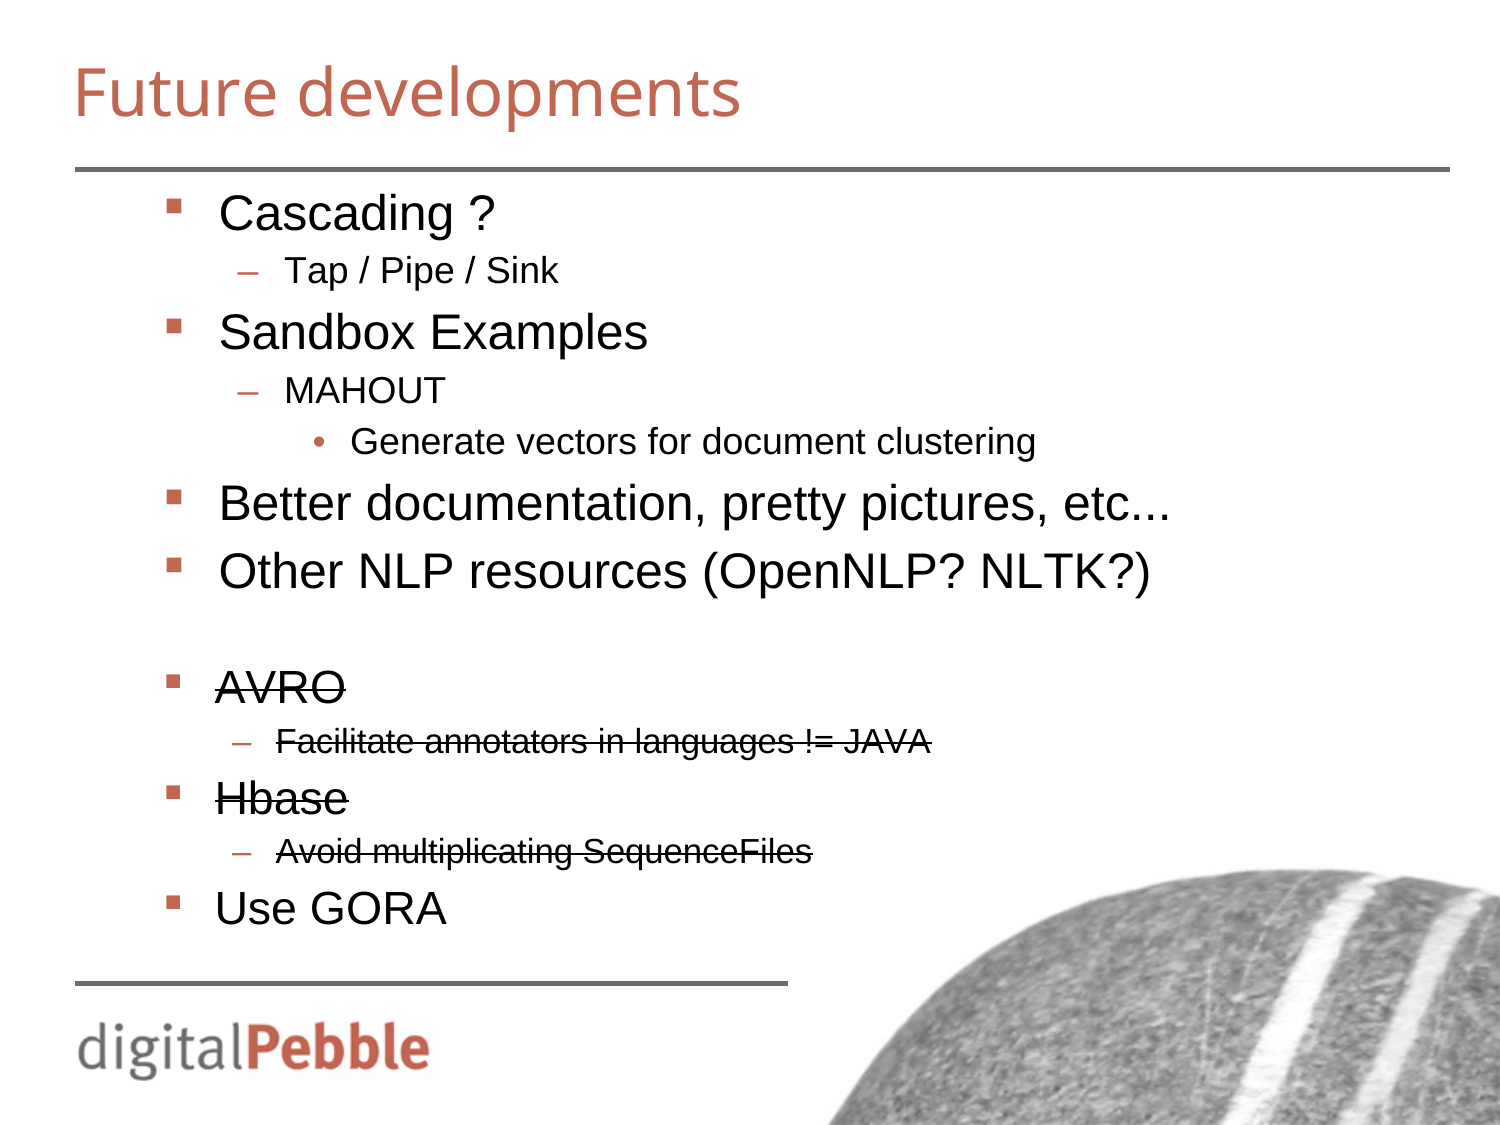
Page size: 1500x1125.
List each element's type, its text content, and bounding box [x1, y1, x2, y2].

picture [0, 0, 1500, 1125]
list AVRO Facilitate annotators in languages != JAVA Hbase Avoid multiplicating SequenceFiles Use GORA [147, 590, 1500, 945]
title Future developments [57, 37, 1438, 174]
list Cascading ? Tap / Pipe / Sink Sandbox Examples MAHOUT Generate vectors for document clustering Better documentation, pretty pictures, etc... Other NLP resources (OpenNLP? NLTK?) [147, 177, 1500, 590]
